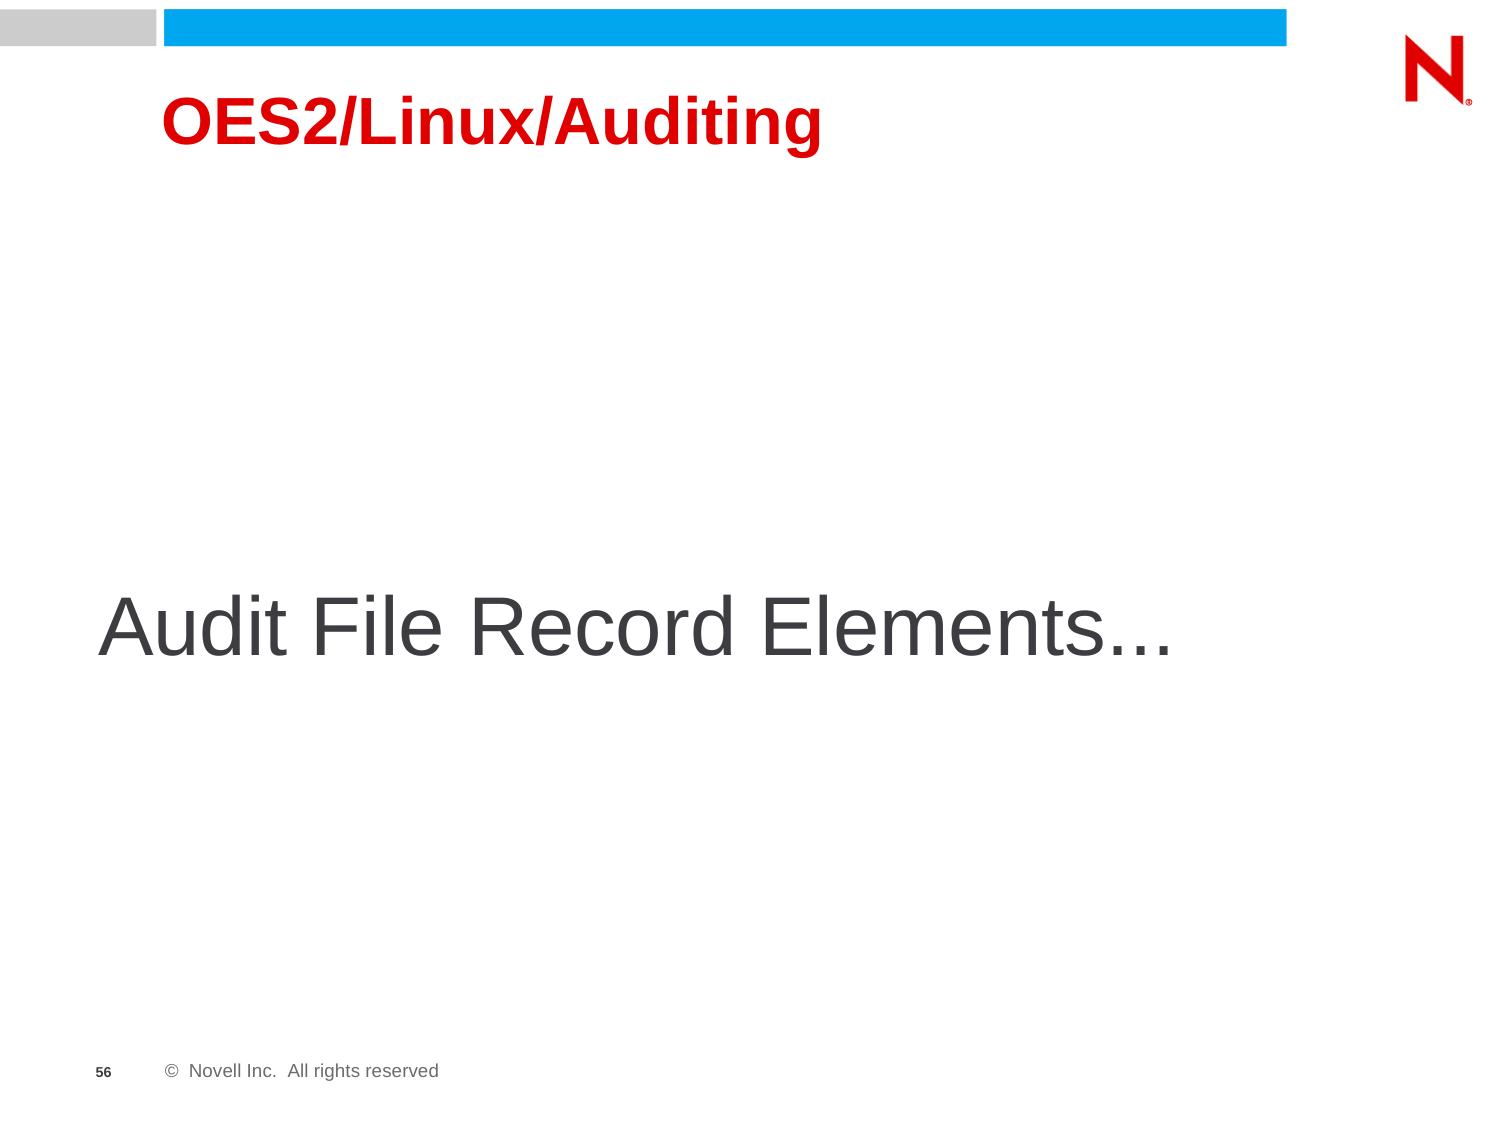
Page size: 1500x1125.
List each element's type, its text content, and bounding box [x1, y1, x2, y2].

title OES2/Linux/Auditing [161, 41, 1383, 205]
picture [1403, 32, 1473, 107]
text_box Audit File Record Elements... [98, 580, 1468, 674]
